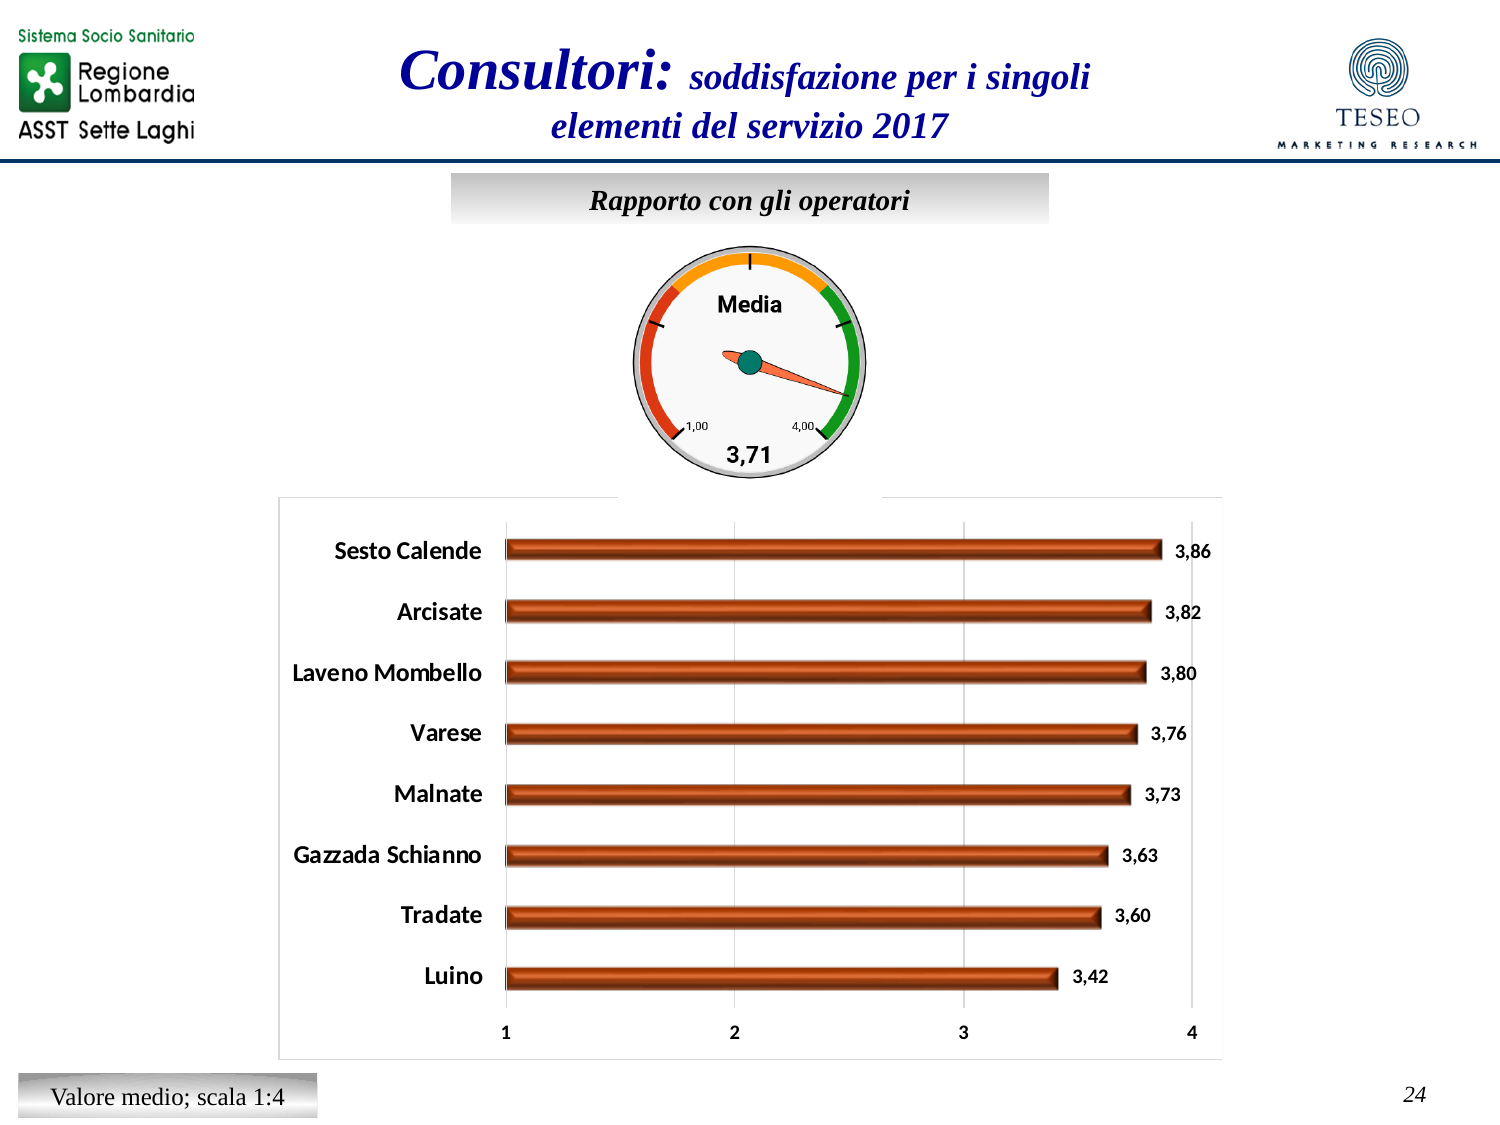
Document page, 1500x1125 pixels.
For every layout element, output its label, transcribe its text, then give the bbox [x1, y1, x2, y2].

picture [1294, 30, 1481, 149]
picture [19, 26, 194, 148]
text_box Valore medio; scala 1:4 [18, 1073, 318, 1118]
text_box Consultori: soddisfazione per i singoli elementi del servizio 2017 [206, 25, 1294, 151]
picture [277, 231, 1223, 1060]
text_box Rapporto con gli operatori [451, 173, 1049, 224]
